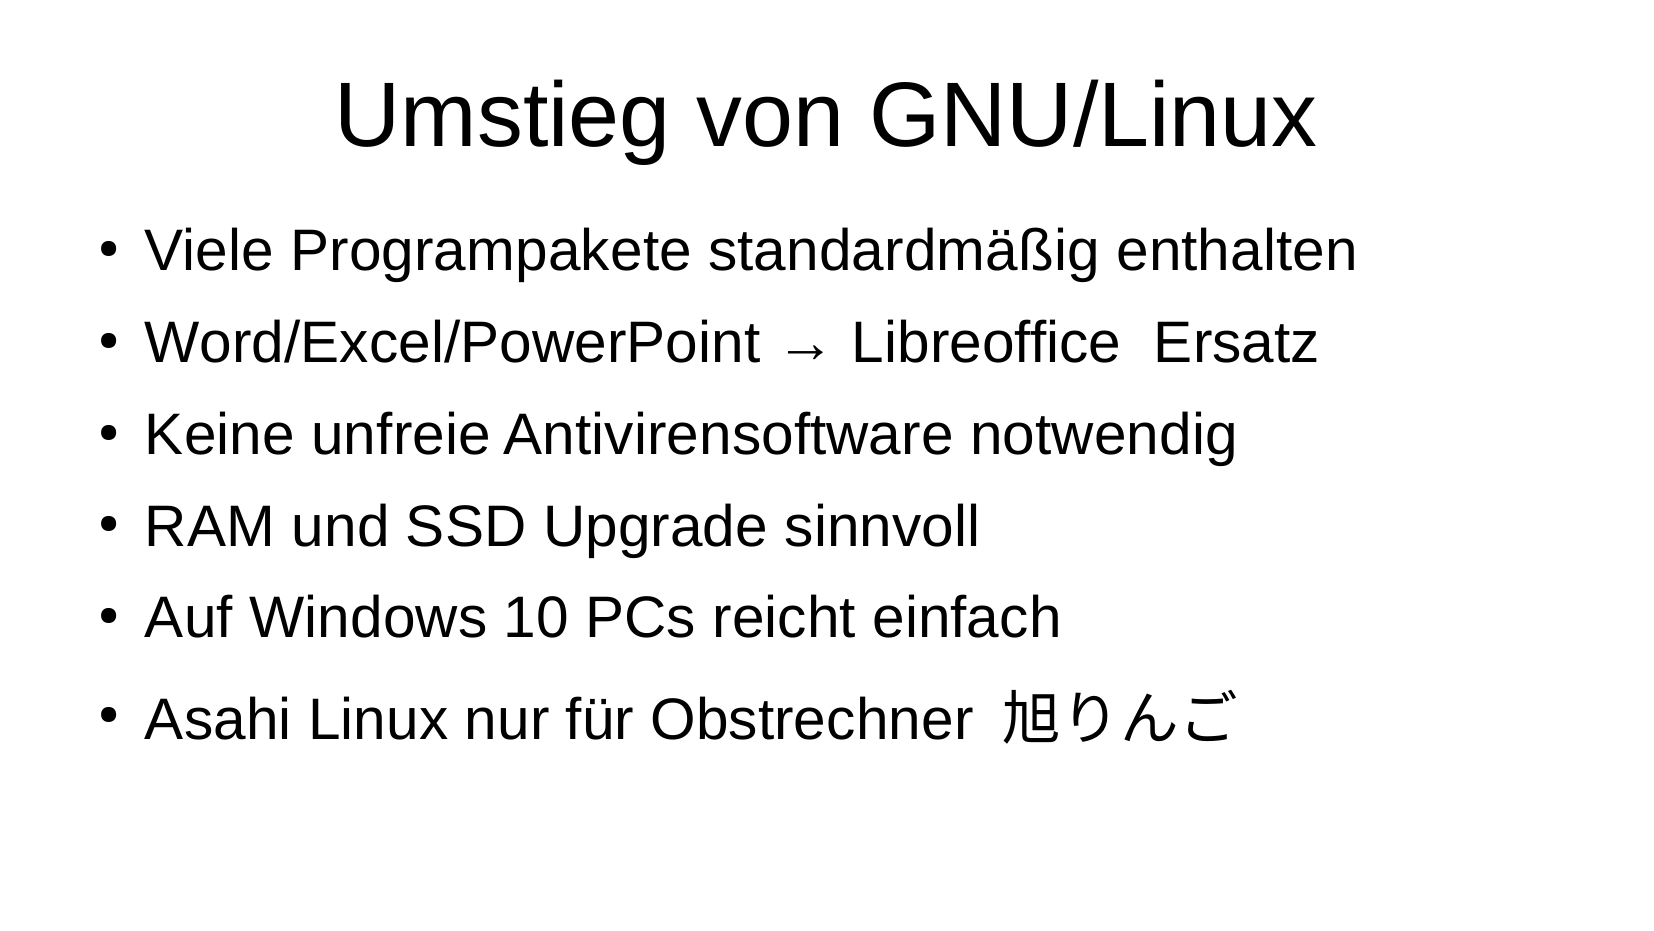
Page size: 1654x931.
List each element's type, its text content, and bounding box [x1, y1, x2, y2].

list Viele Programpakete standardmäßig enthalten Word/Excel/PowerPoint → Libreoffice Ersatz Keine unfreie Antivirensoftware notwendig RAM und SSD Upgrade sinnvoll Auf Windows 10 PCs reicht einfach Asahi Linux nur für Obstrechner 旭りんご [82, 217, 1571, 758]
title Umstieg von GNU/Linux [82, 37, 1571, 193]
